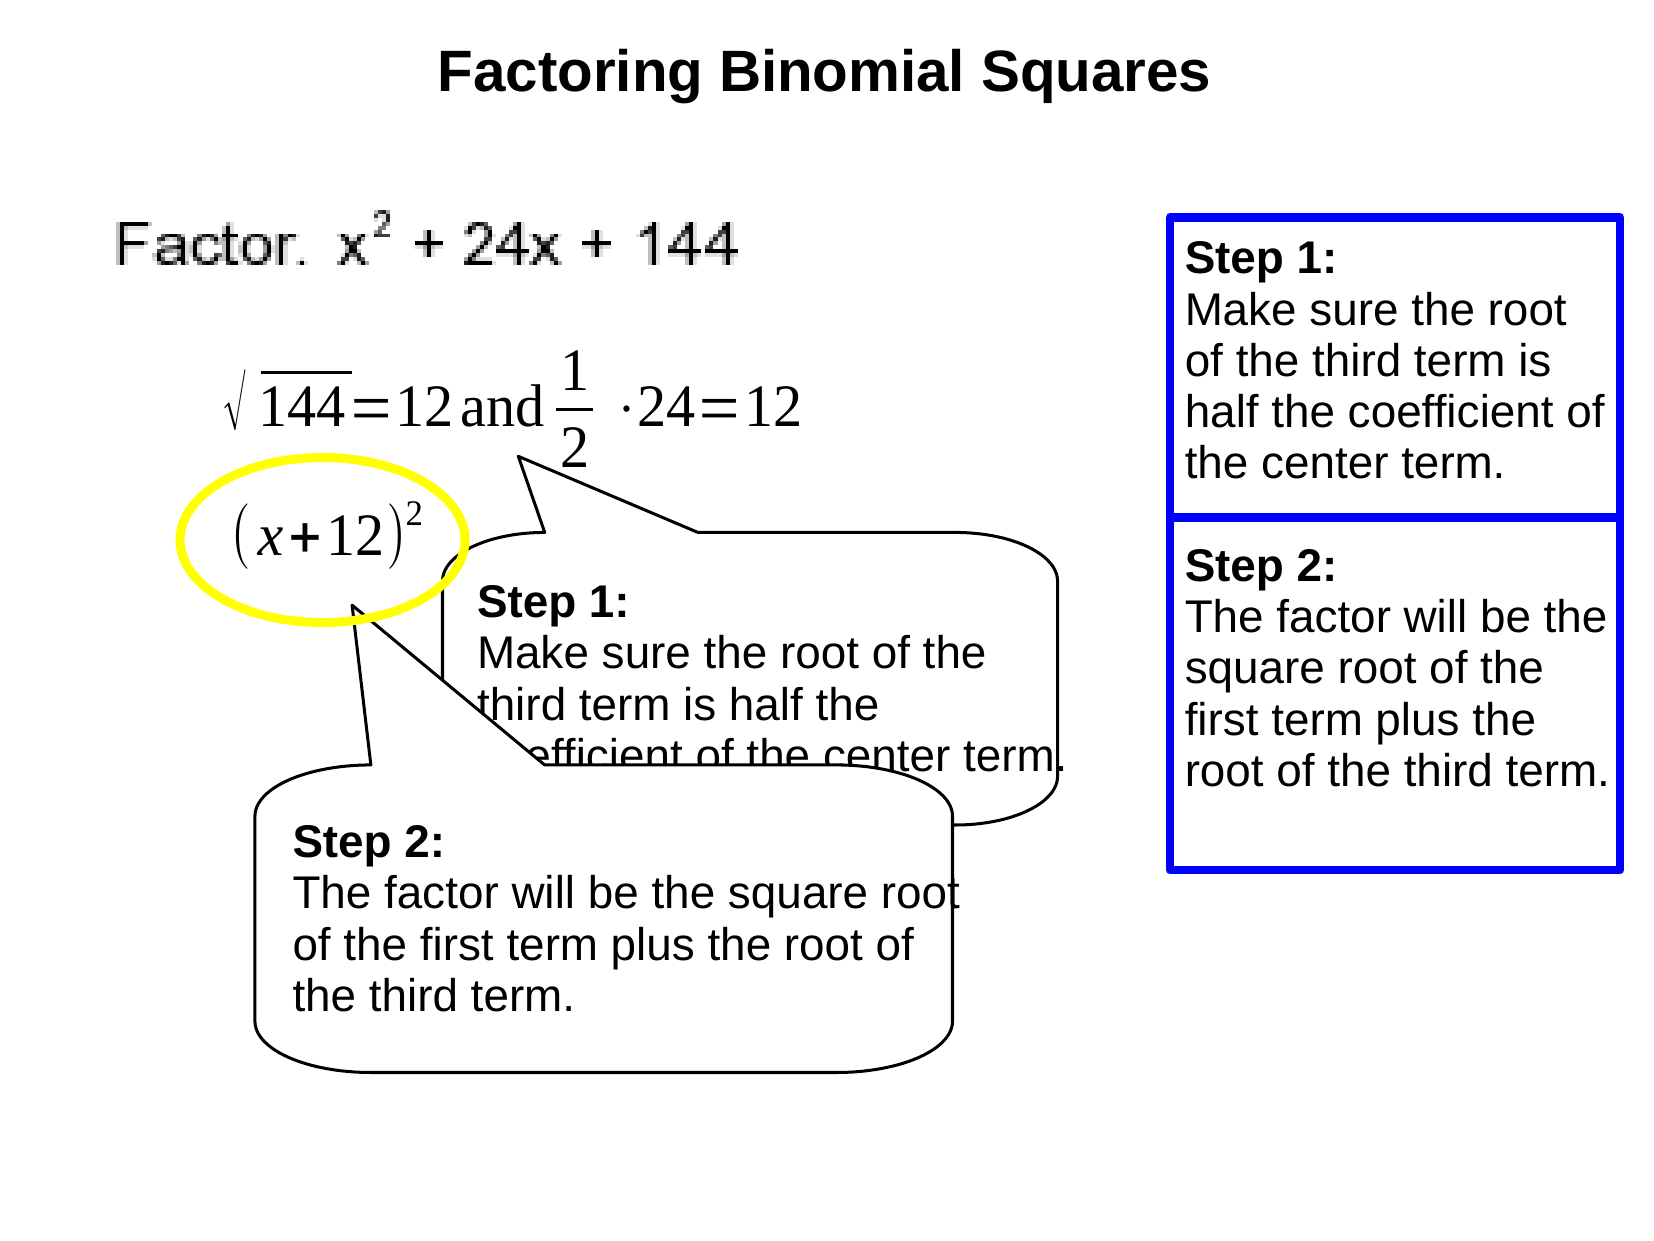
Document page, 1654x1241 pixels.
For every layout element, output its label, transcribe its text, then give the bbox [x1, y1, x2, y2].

chart [225, 492, 429, 571]
text_box Step 1: Make sure the root of the third term is half the coefficient of the center term. Step 2: The factor will be the square root of the first term plus the root of the third term. [1174, 225, 1616, 513]
text_box Step 1: Make sure the root of the third term is half the coefficient of the center term. Step 2: The factor will be the square root of the first term plus the root of the third term. [1170, 225, 1628, 958]
chart [217, 337, 809, 482]
text_box Step 2: The factor will be the square root of the first term plus the root of the third term. [254, 622, 953, 1073]
text_box Step 1: Make sure the root of the third term is half the coefficient of the center term. [442, 482, 1058, 826]
text_box Step 1: Make sure the root of the third term is half the coefficient of the center term. Step 2: The factor will be the square root of the first term plus the root of the third term. [1174, 522, 1616, 866]
text_box Factoring Binomial Squares [52, 31, 1598, 166]
chart [233, 462, 412, 482]
picture [112, 187, 931, 286]
